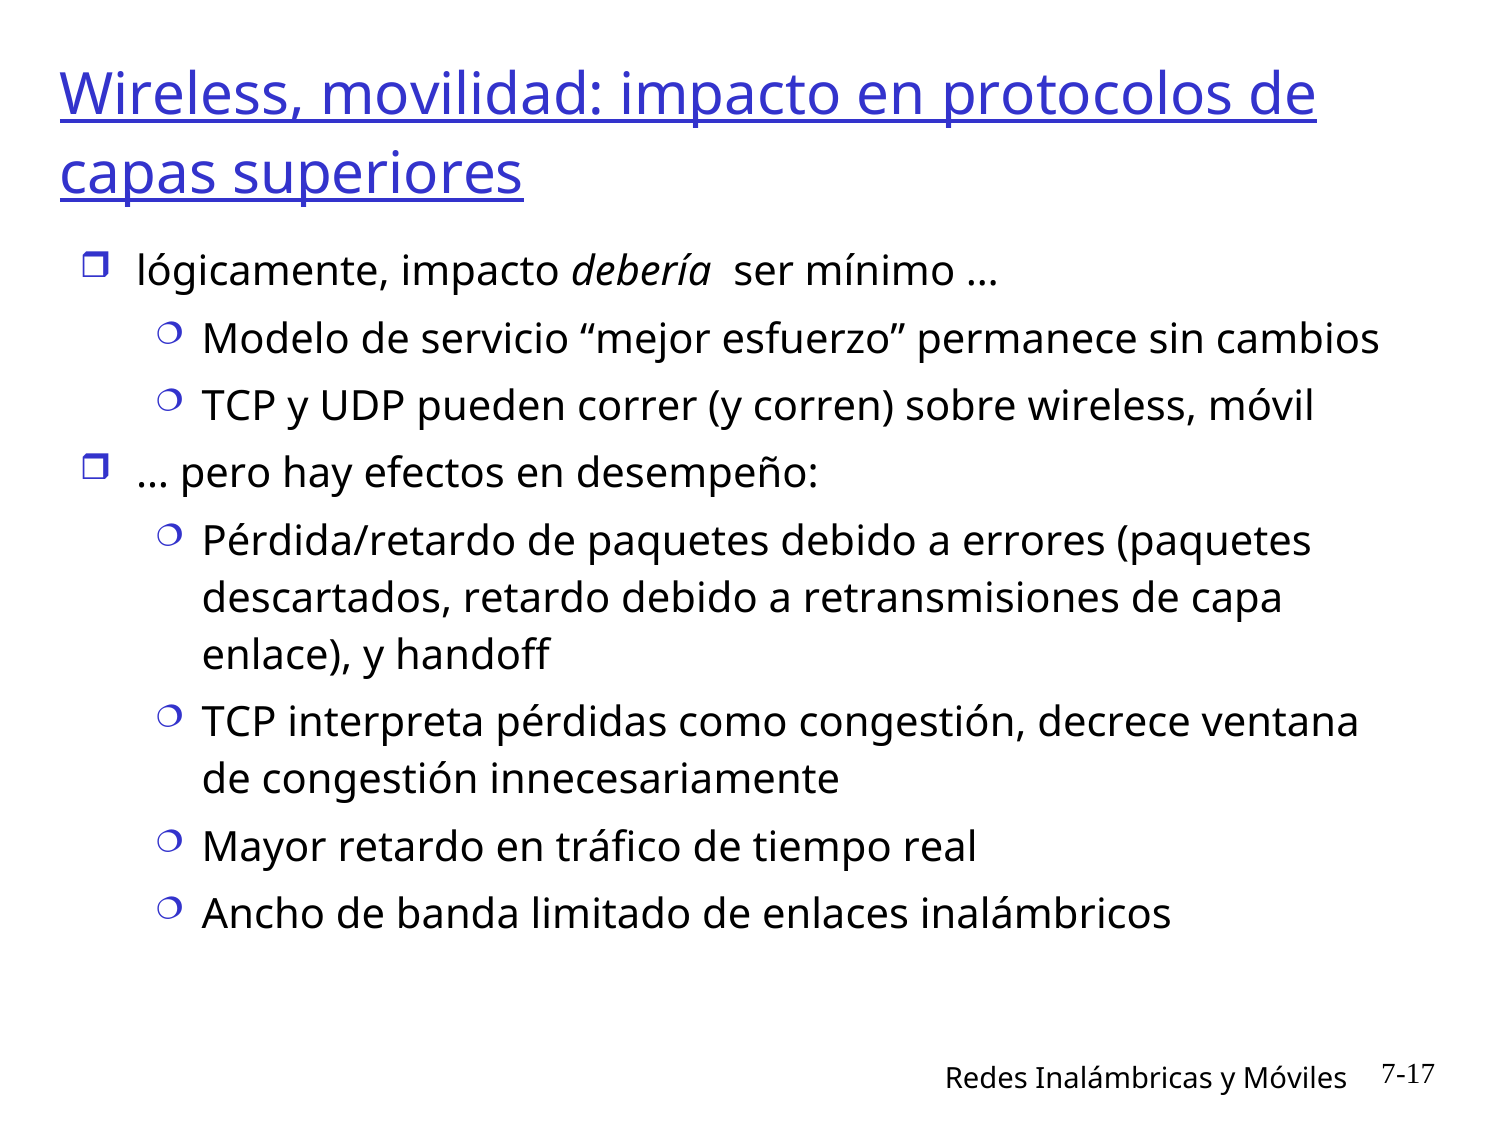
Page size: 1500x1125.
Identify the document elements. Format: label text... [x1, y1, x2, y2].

list lógicamente, impacto debería ser mínimo … Modelo de servicio “mejor esfuerzo” permanece sin cambios TCP y UDP pueden correr (y corren) sobre wireless, móvil … pero hay efectos en desempeño: Pérdida/retardo de paquetes debido a errores (paquetes descartados, retardo debido a retransmisiones de capa enlace), y handoff TCP interpreta pérdidas como congestión, decrece ventana de congestión innecesariamente Mayor retardo en tráfico de tiempo real Ancho de banda limitado de enlaces inalámbricos [65, 233, 1432, 996]
title Wireless, movilidad: impacto en protocolos de capas superiores [45, 37, 1500, 225]
